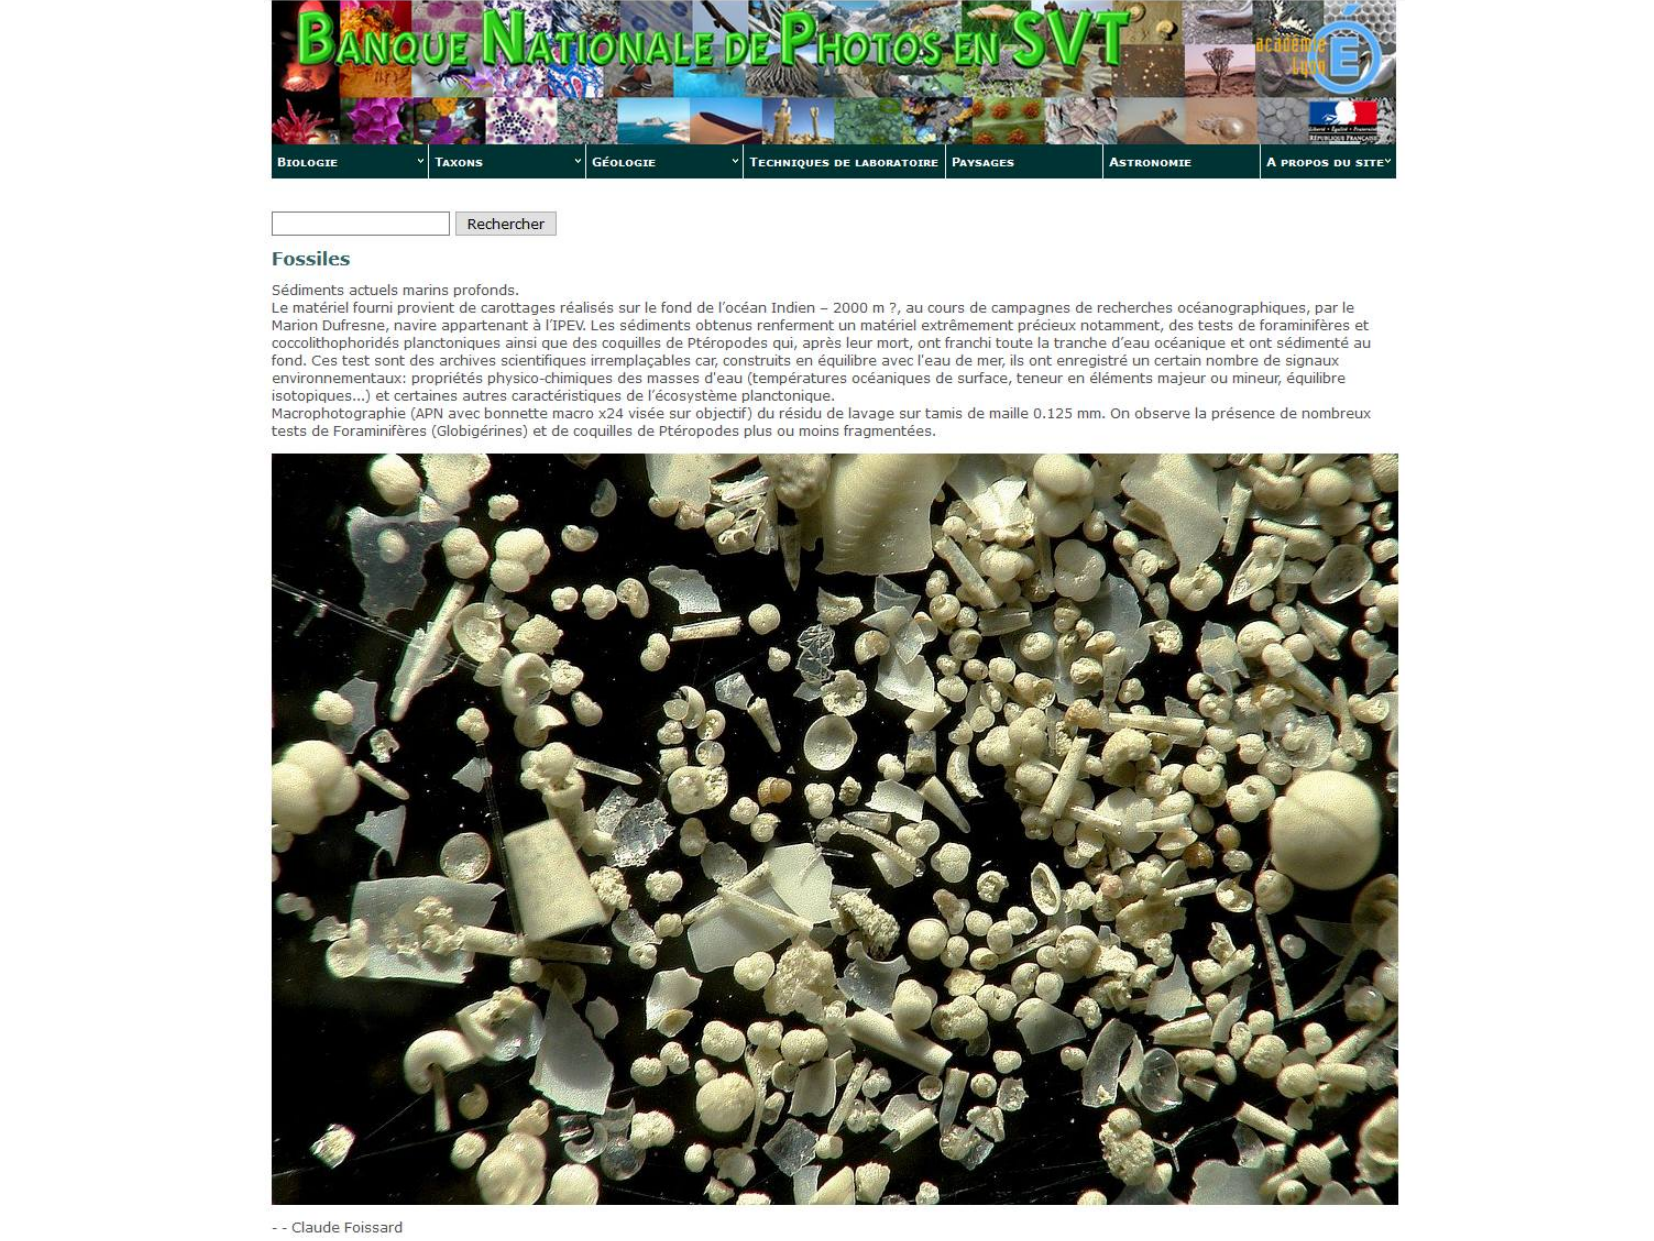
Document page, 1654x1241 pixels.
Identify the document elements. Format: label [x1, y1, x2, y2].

picture [264, 0, 1405, 1238]
